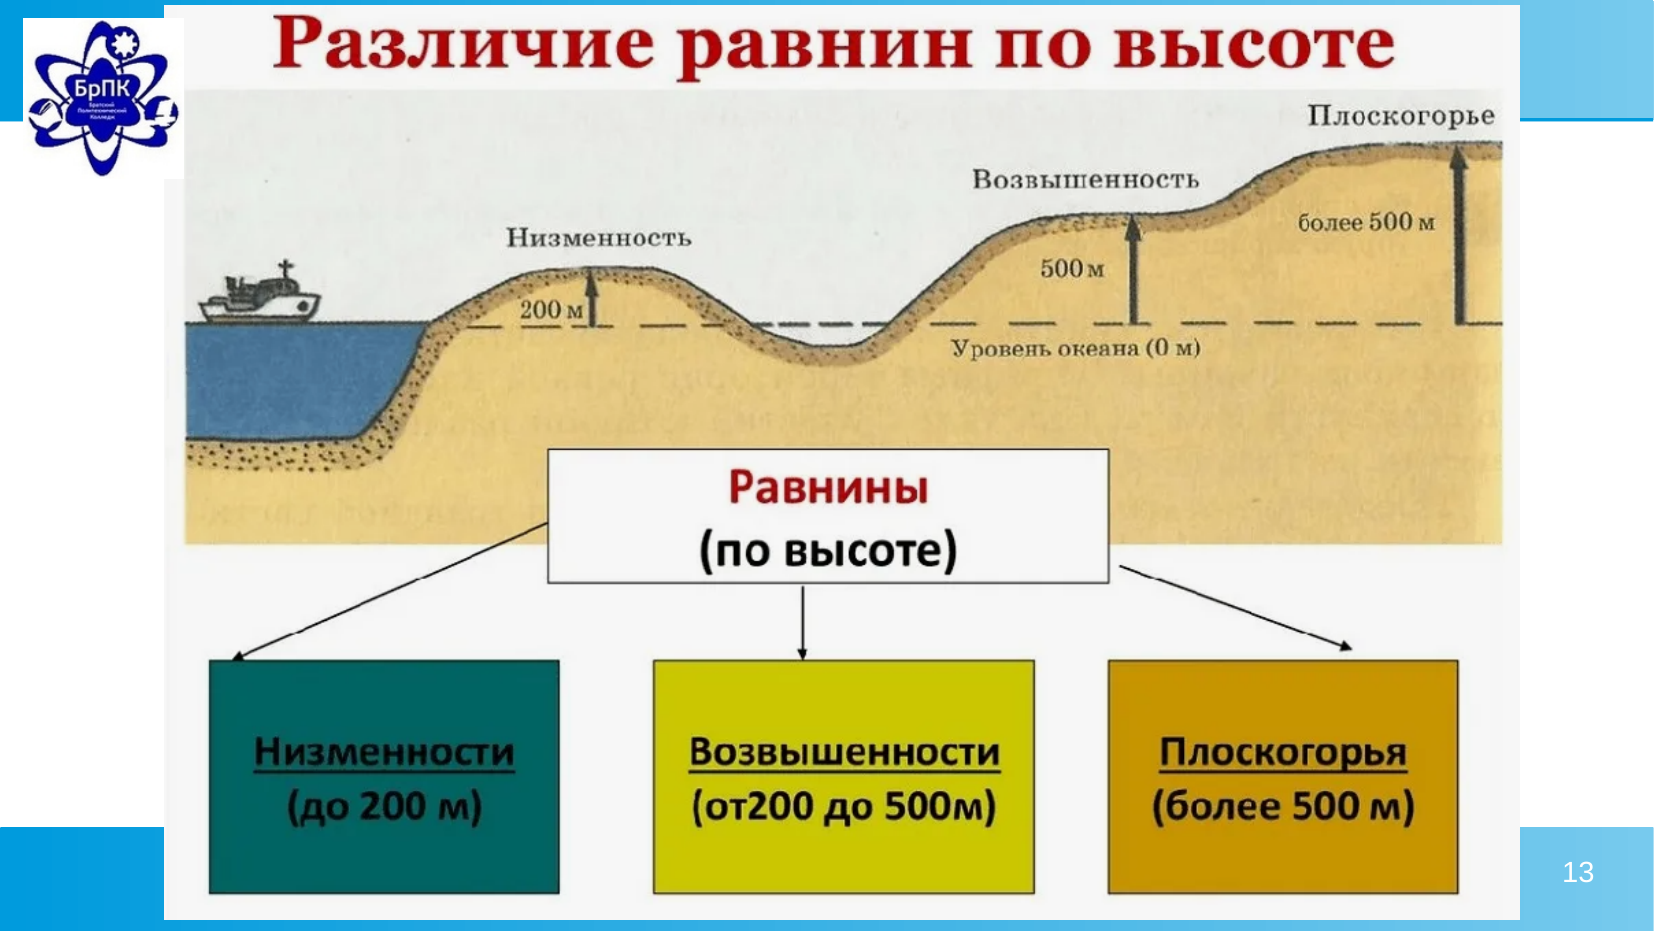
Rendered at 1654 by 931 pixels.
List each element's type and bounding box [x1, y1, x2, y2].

picture [23, 5, 1520, 920]
